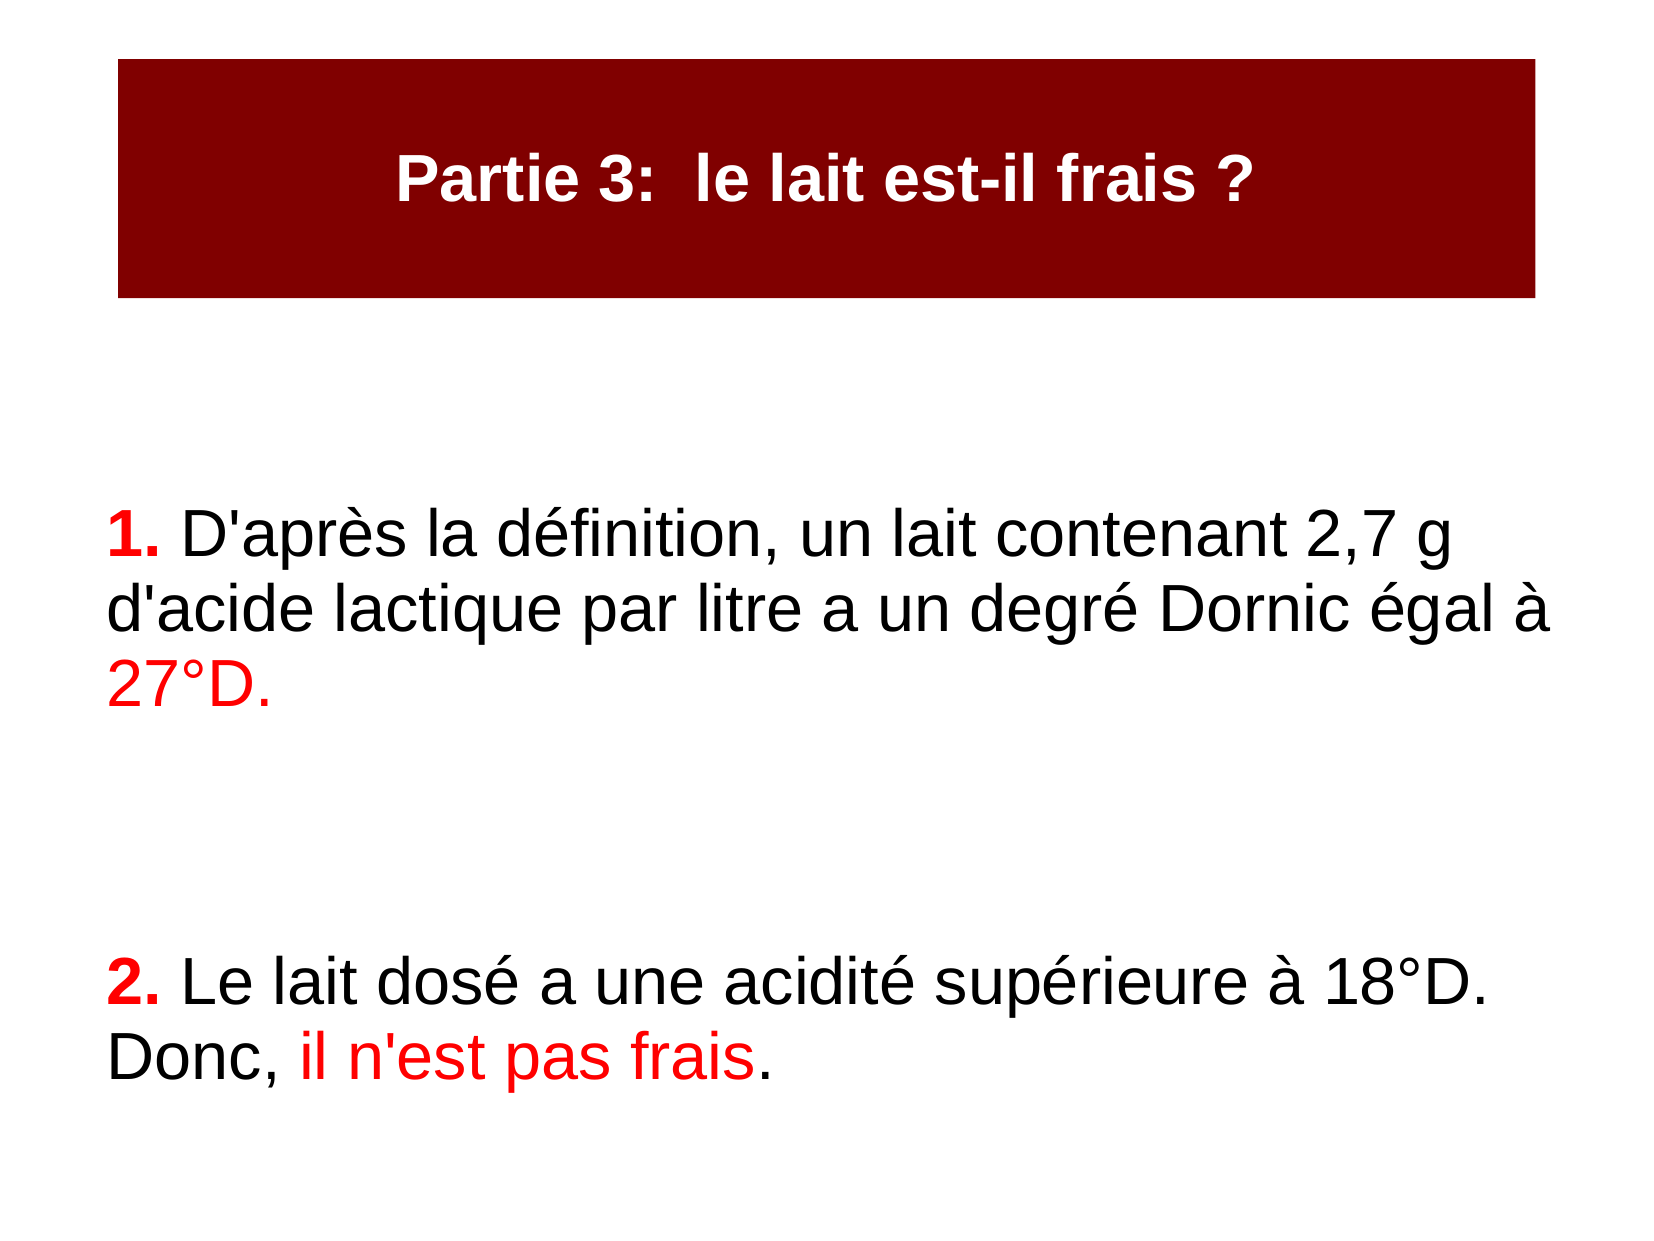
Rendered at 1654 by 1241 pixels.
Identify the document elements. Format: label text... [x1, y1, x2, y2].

text_box Partie 3: le lait est-il frais ? [118, 59, 1536, 299]
text_box 2. Le lait dosé a une acidité supérieure à 18°D. Donc, il n'est pas frais. [106, 856, 1595, 1182]
subtitle 1. D'après la définition, un lait contenant 2,7 g d'acide lactique par litre a un degré Dornic égal à 27°D. [106, 445, 1595, 771]
